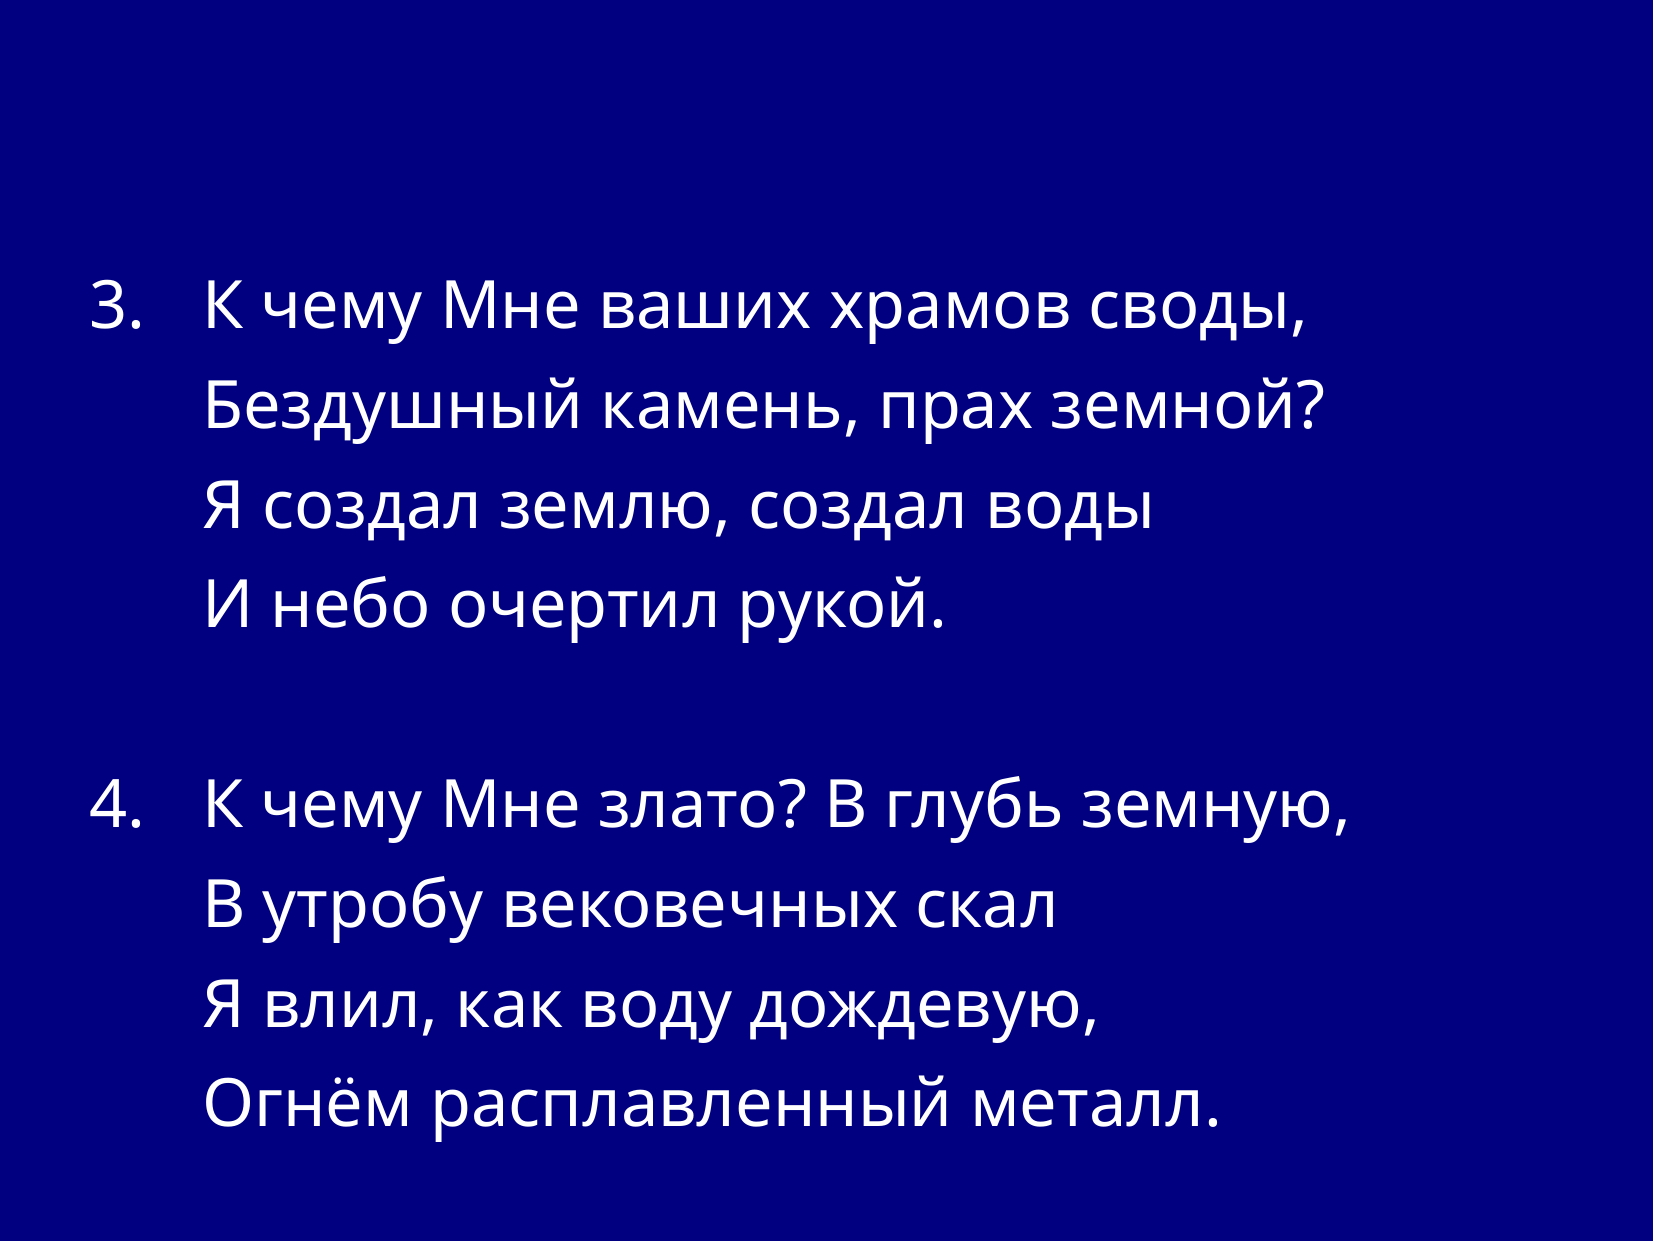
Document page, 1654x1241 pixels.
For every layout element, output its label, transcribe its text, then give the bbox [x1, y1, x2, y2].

text_box 3. К чему Мне ваших храмов своды, Бездушный камень, прах земной? Я создал землю, создал воды И небо очертил рукой. 4. К чему Мне злато? В глубь земную, В утробу вековечных скал Я влил, как воду дождевую, Огнём расплавленный металл. [75, 150, 1576, 1163]
